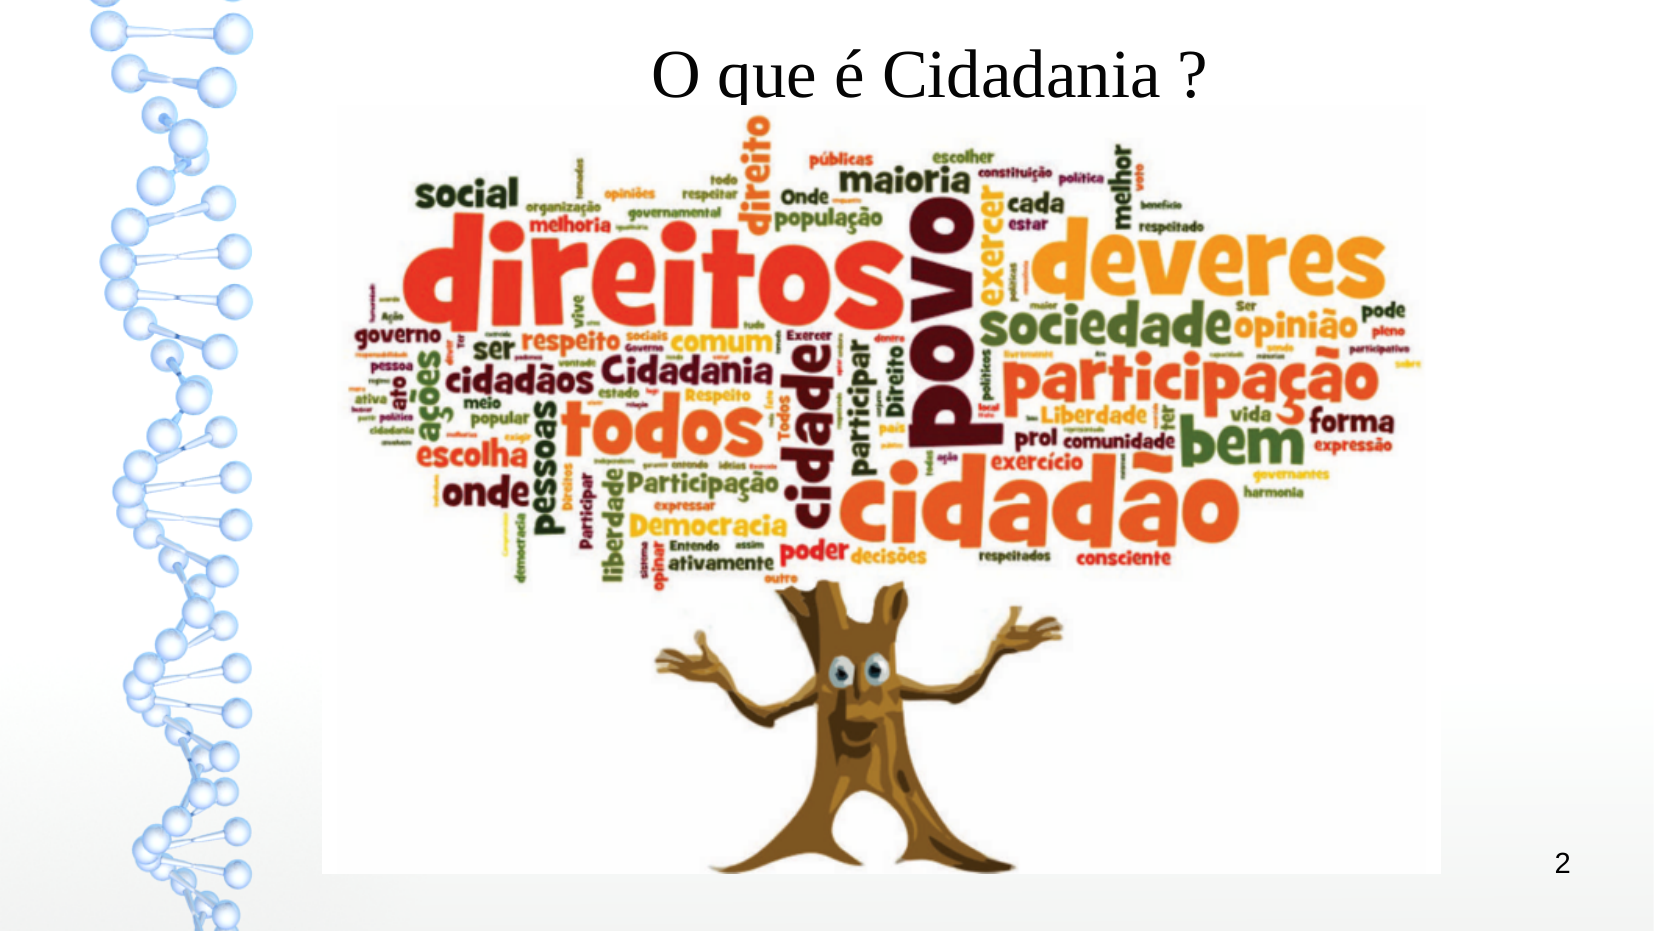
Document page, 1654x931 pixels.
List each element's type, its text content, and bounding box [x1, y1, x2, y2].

title O que é Cidadania ? O que não é Cidadania? [265, 35, 1595, 189]
picture [0, 0, 1654, 931]
